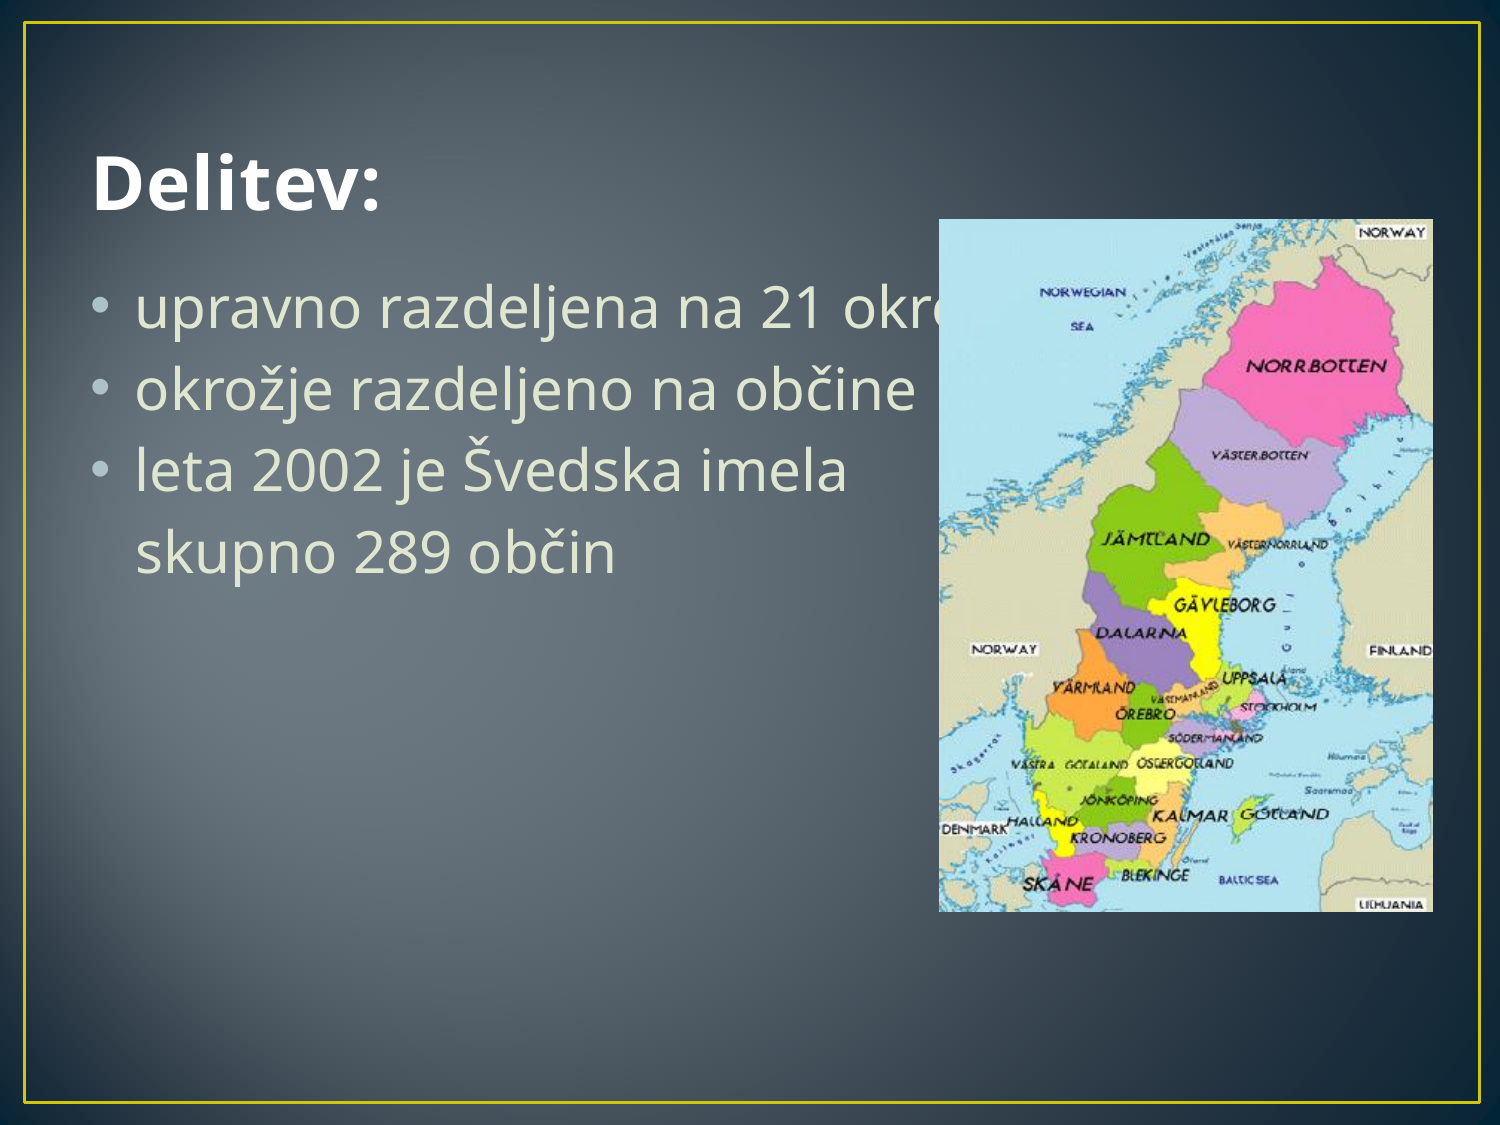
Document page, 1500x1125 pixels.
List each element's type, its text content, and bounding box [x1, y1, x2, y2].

title Delitev: [75, 45, 1425, 233]
picture [0, 0, 1500, 1125]
list upravno razdeljena na 21 okrožij okrožje razdeljeno na občine leta 2002 je Švedska imela skupno 289 občin [75, 262, 1425, 1005]
